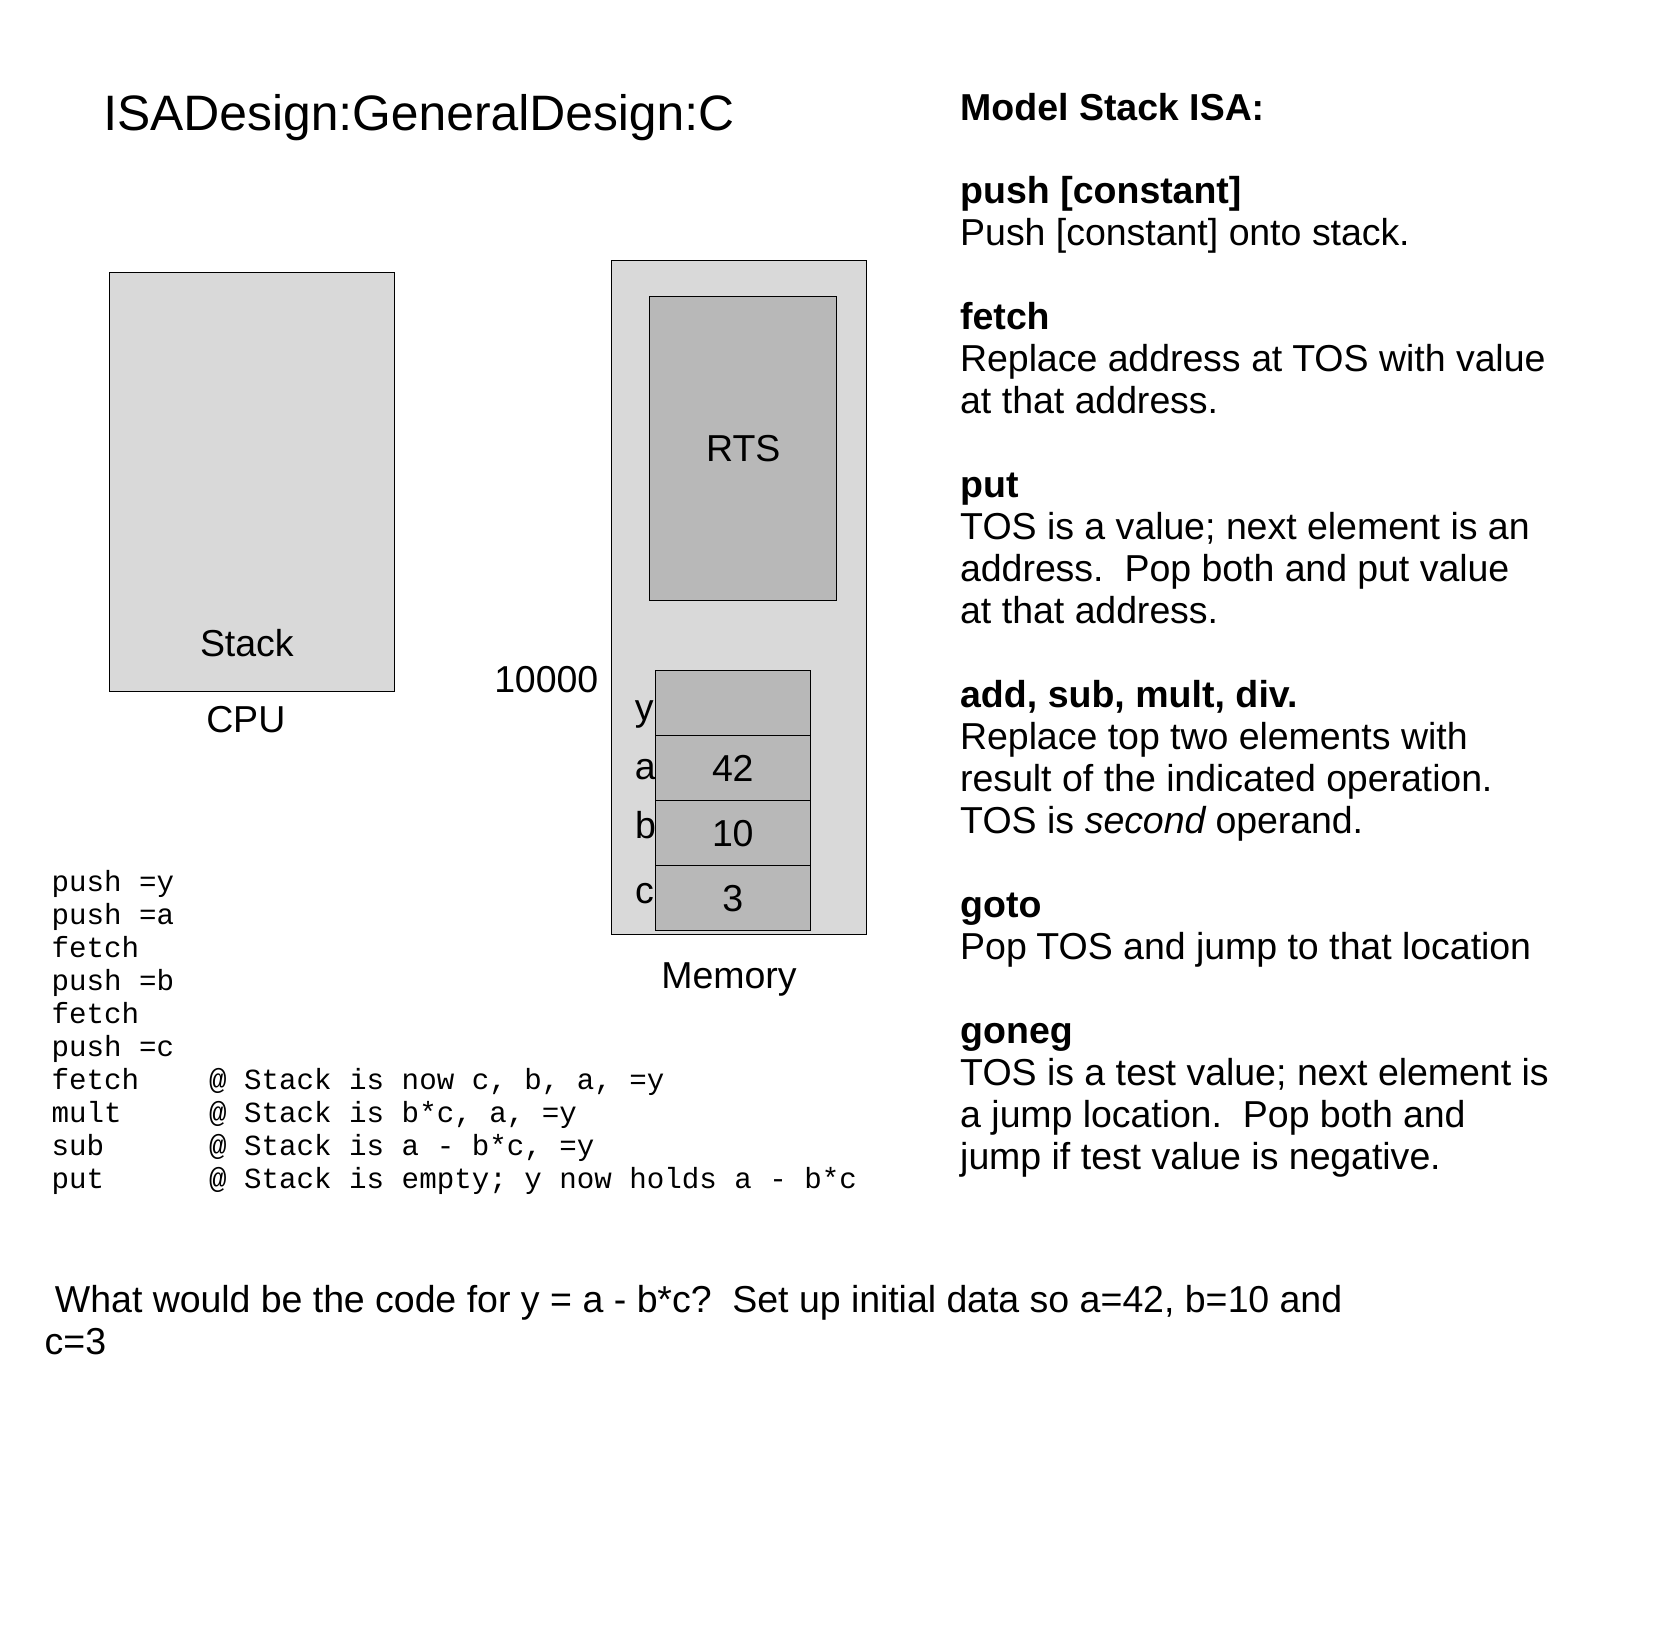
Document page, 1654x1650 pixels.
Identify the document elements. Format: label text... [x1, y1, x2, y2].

text_box 3 [655, 865, 811, 931]
text_box b [620, 796, 671, 854]
text_box RTS [649, 296, 837, 601]
text_box push =y push =a fetch push =b fetch push =c fetch @ Stack is now c, b, a, =y mult @ Stack is b*c, a, =y sub @ Stack is a - b*c, =y put @ Stack is empty; y now holds a - b*c [36, 859, 875, 1187]
text_box [611, 260, 867, 859]
text_box a [620, 737, 671, 795]
text_box Stack [185, 615, 309, 673]
text_box What would be the code for y = a - b*c? Set up initial data so a=42, b=10 and c=3 [29, 1271, 1429, 1329]
text_box ISADesign:GeneralDesign:C [88, 78, 945, 166]
text_box 42 [655, 735, 811, 800]
text_box 10 [655, 800, 811, 865]
text_box y [620, 678, 668, 736]
text_box [109, 272, 395, 692]
text_box Model Stack ISA: push [constant] Push [constant] onto stack. fetch Replace address at TOS with value at that address. put TOS is a value; next element is an address. Pop both and put value at that address. add, sub, mult, div. Replace top two elements with result of the indicated operation. TOS is second operand. goto Pop TOS and jump to that location goneg TOS is a test value; next element is a jump location. Pop both and jump if test value is negative. [945, 78, 1571, 1288]
text_box c [620, 861, 669, 919]
text_box 10000 [479, 650, 613, 708]
text_box CPU [191, 691, 301, 749]
